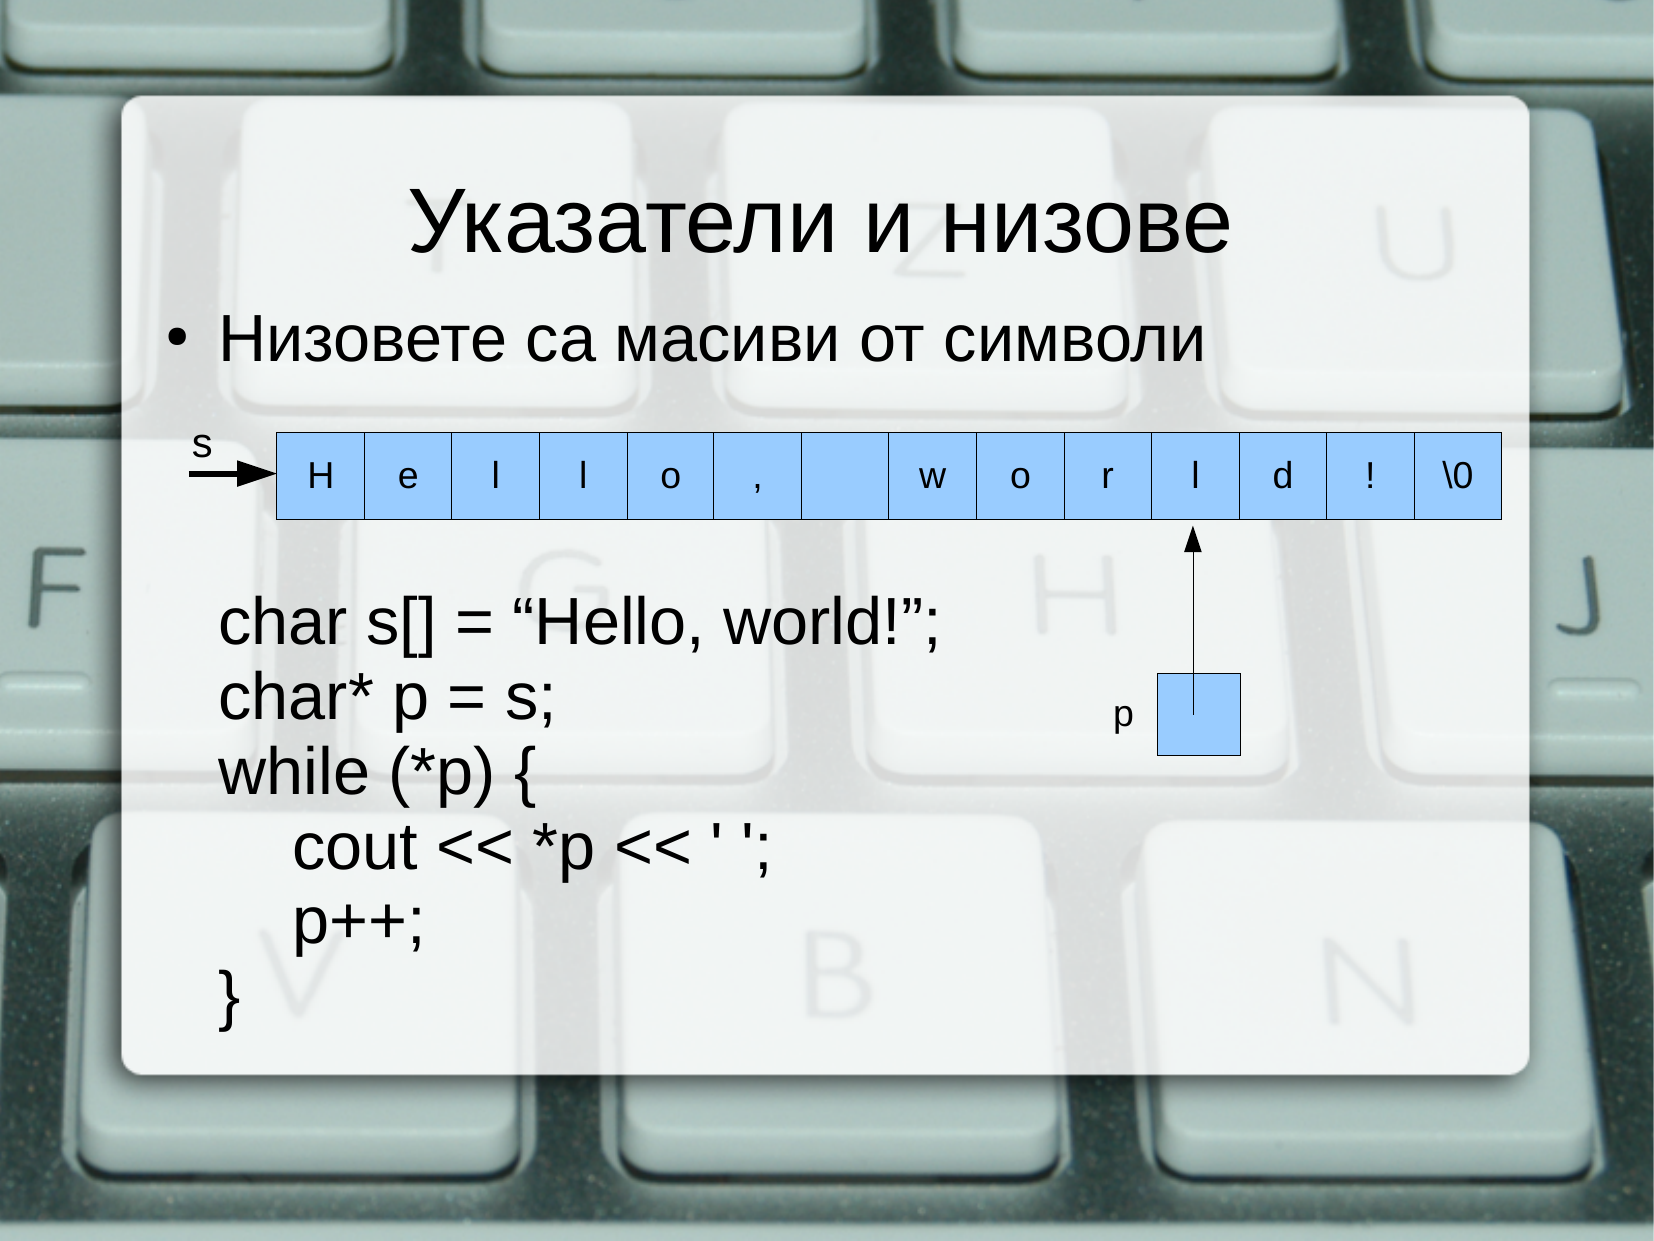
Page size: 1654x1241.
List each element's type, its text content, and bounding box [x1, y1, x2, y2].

text_box e [364, 432, 451, 520]
text_box [801, 432, 888, 520]
text_box d [1239, 432, 1326, 520]
text_box l [539, 432, 627, 520]
text_box \0 [1414, 432, 1502, 520]
text_box ! [1326, 432, 1414, 520]
list Низовете са масиви от символи char s[] = “Hello, world!”; char* p = s; while (*p) { cout << *p << ' '; p++; } [147, 301, 1506, 1034]
title Указатели и низове [135, 117, 1506, 325]
text_box w [888, 432, 976, 520]
text_box s [177, 412, 237, 475]
text_box p [1098, 685, 1149, 745]
text_box l [451, 432, 539, 520]
text_box r [1064, 432, 1151, 520]
text_box H [276, 432, 364, 520]
picture [0, 0, 1654, 1241]
text_box [1157, 673, 1241, 756]
text_box o [976, 432, 1064, 520]
text_box o [627, 432, 713, 520]
text_box , [713, 432, 801, 520]
text_box l [1151, 432, 1239, 520]
